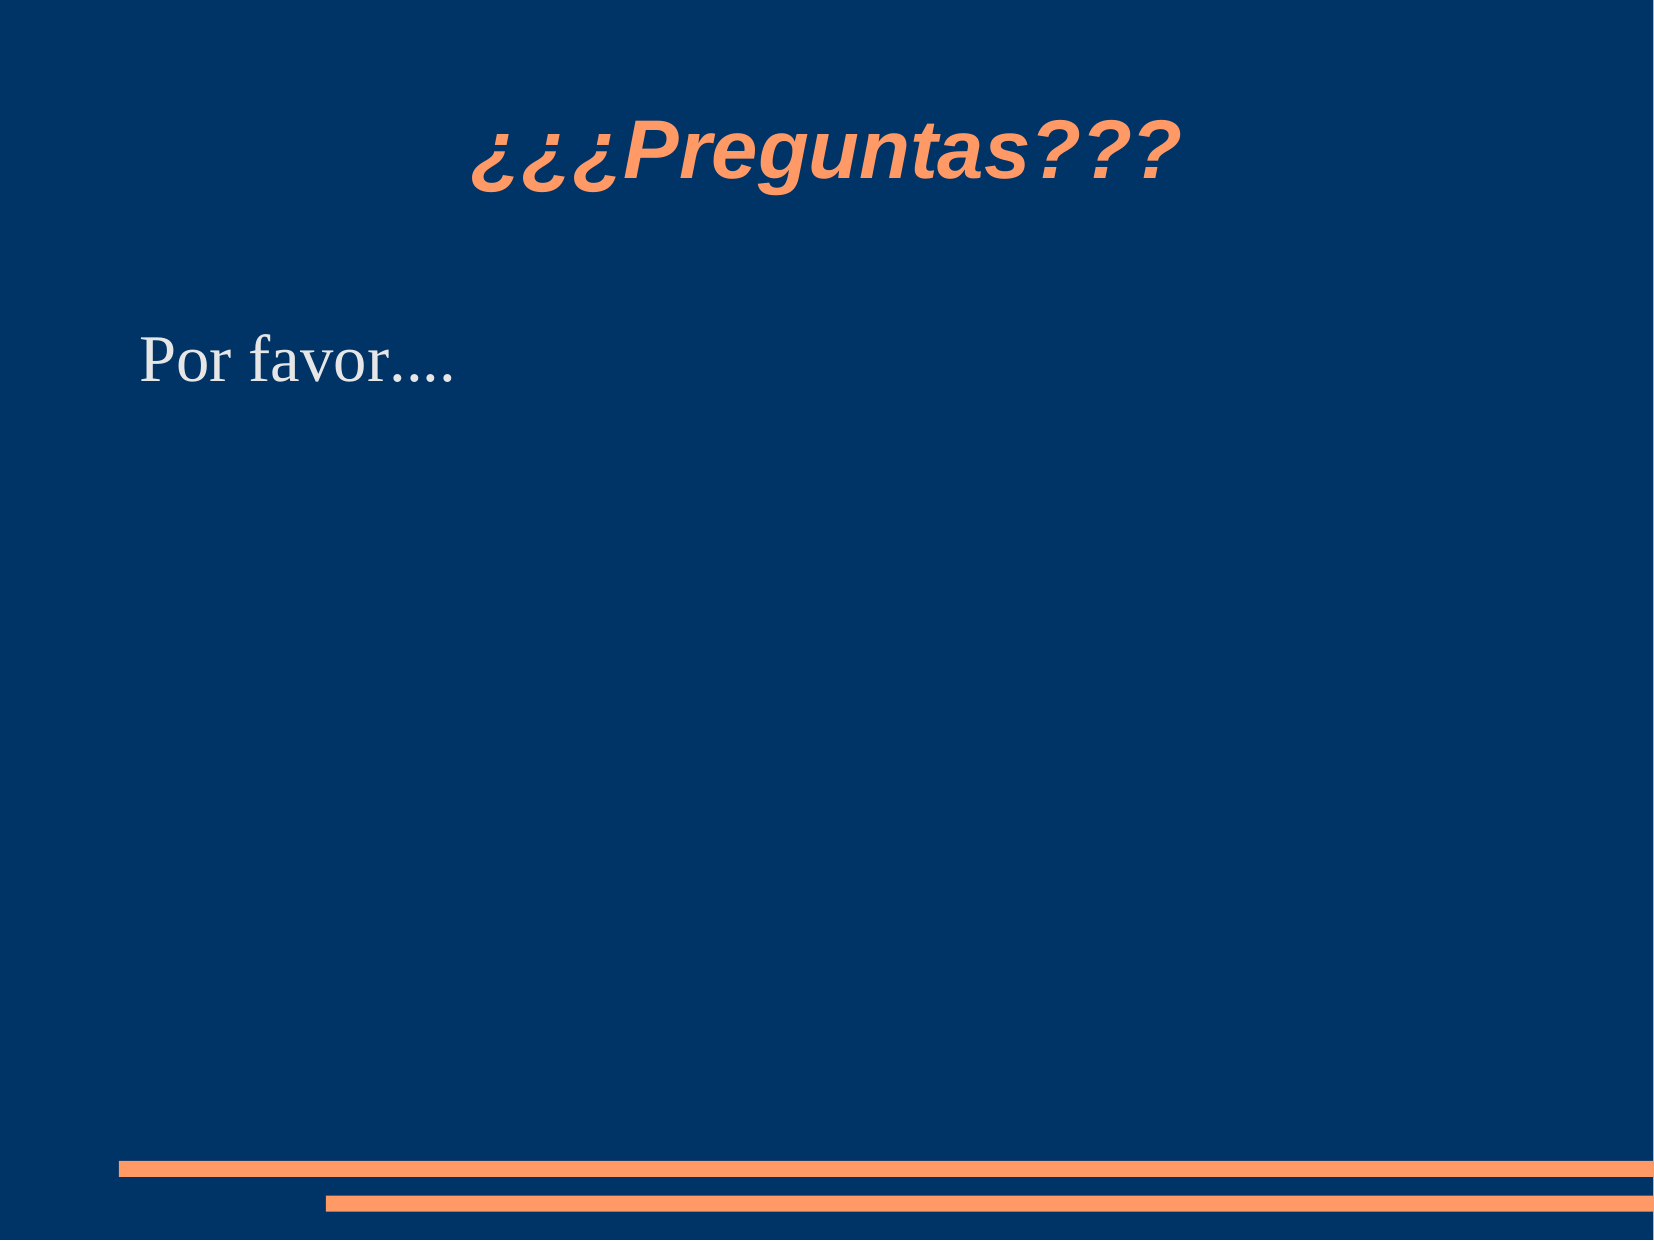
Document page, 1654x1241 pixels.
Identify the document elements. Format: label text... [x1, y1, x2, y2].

title ¿¿¿Preguntas??? [121, 53, 1534, 247]
list Por favor.... [121, 322, 1561, 1118]
